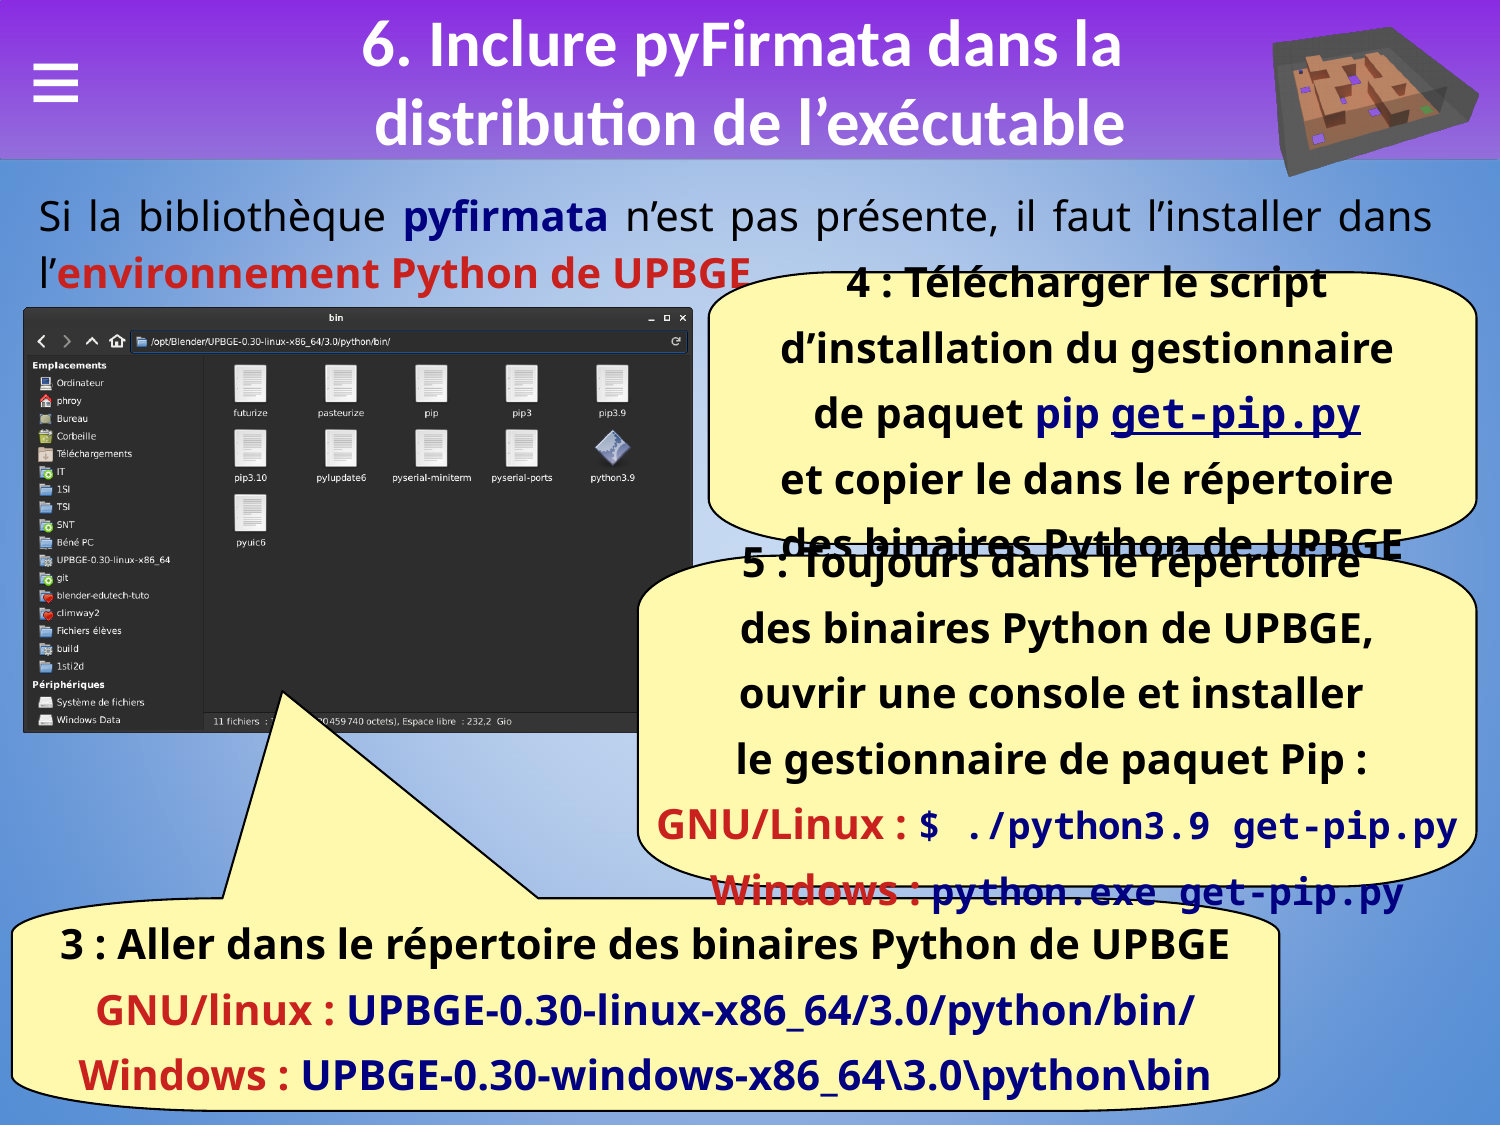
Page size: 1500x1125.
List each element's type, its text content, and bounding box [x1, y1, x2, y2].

text_box 4 : Télécharger le script d’installation du gestionnaire de paquet pip get-pip.py et copier le dans le répertoire des binaires Python de UPBGE [708, 272, 1477, 544]
picture [0, 27, 1500, 1125]
text_box Si la bibliothèque pyfirmata n’est pas présente, il faut l’installer dans l’environnement Python de UPBGE. [23, 178, 1448, 278]
text_box 3 : Aller dans le répertoire des binaires Python de UPBGE GNU/linux : UPBGE-0.30-linux-x86_64/3.0/python/bin/ Windows : UPBGE-0.30-windows-x86_64\3.0\python\bin [11, 691, 1280, 1111]
text_box 6. Inclure pyFirmata dans la distribution de l’exécutable [0, 0, 1500, 159]
text_box 5 : Toujours dans le répertoire des binaires Python de UPBGE, ouvrir une console et installer le gestionnaire de paquet Pip : GNU/Linux : $ ./python3.9 get-pip.py Windows : python.exe get-pip.py [637, 555, 1477, 887]
text_box ≡ [14, 23, 101, 141]
